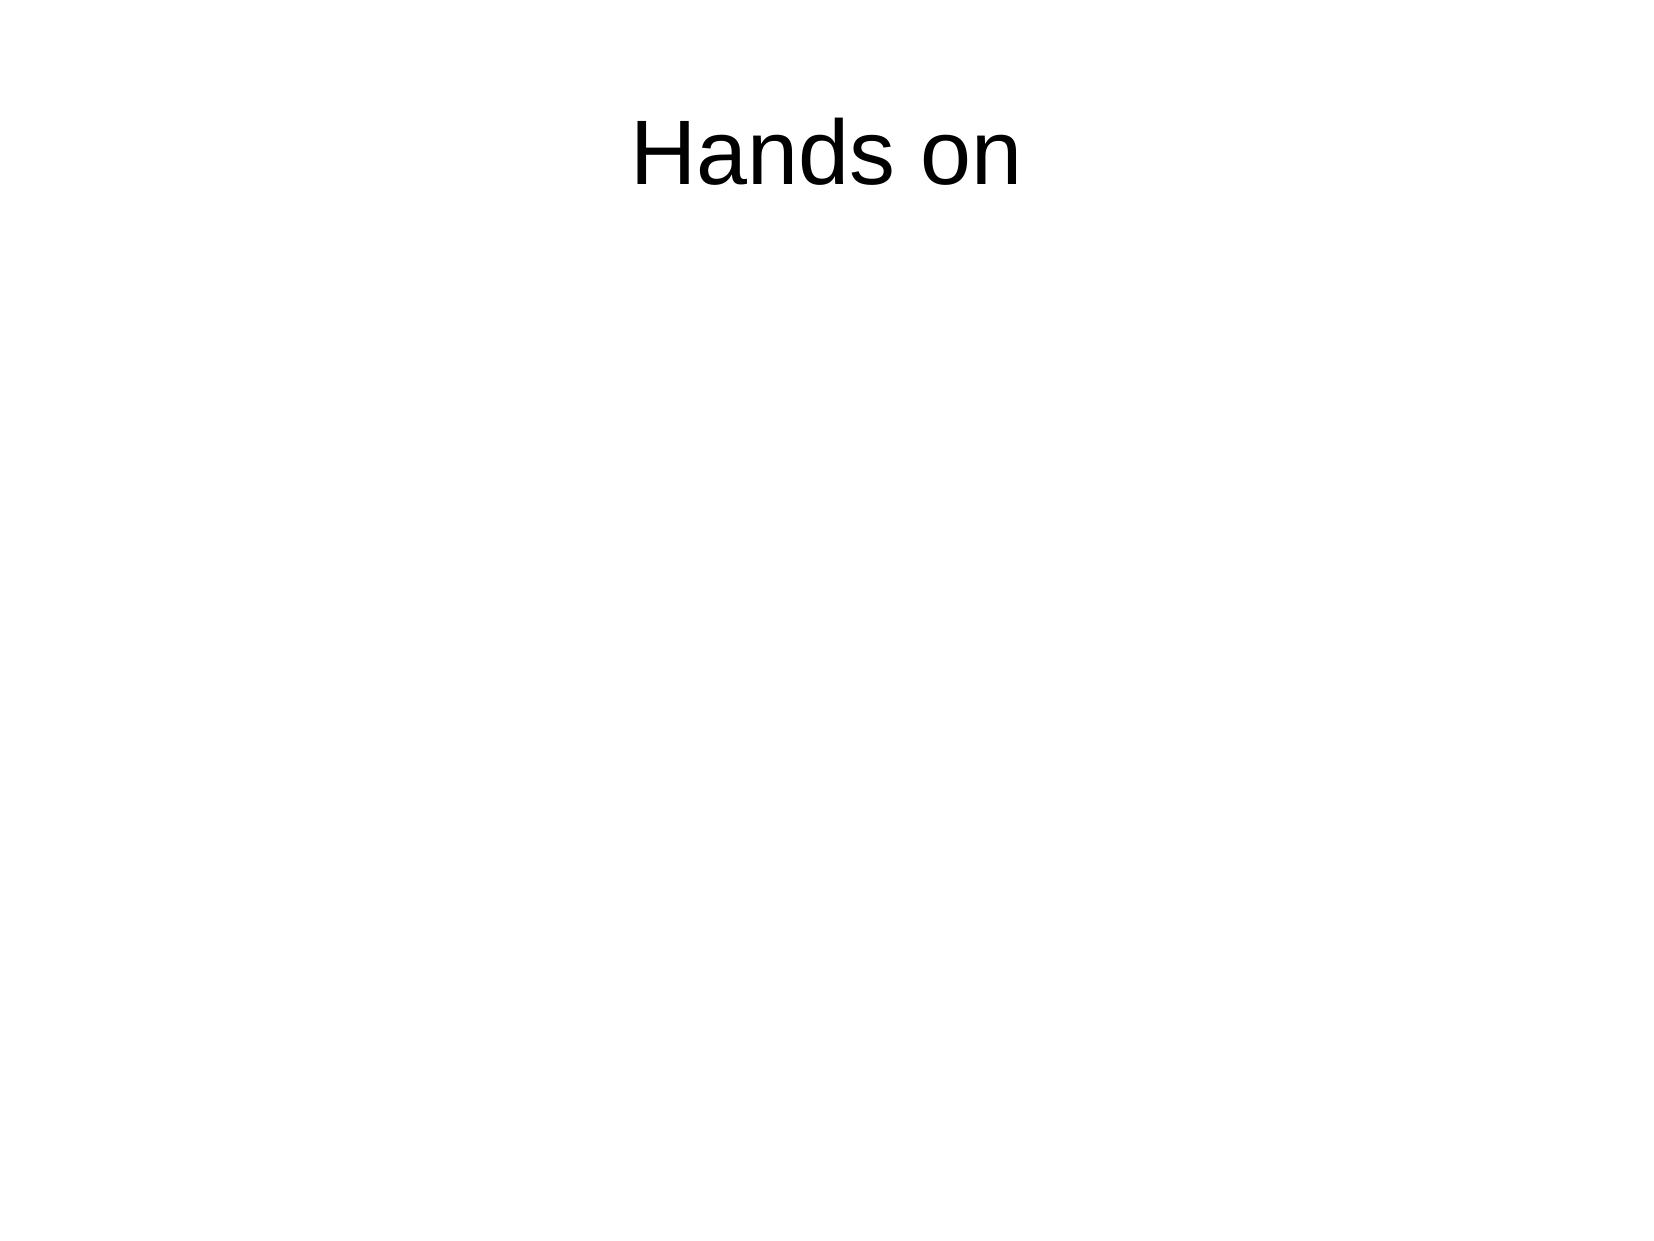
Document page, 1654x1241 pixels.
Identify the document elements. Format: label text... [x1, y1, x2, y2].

title Hands on [82, 49, 1571, 257]
